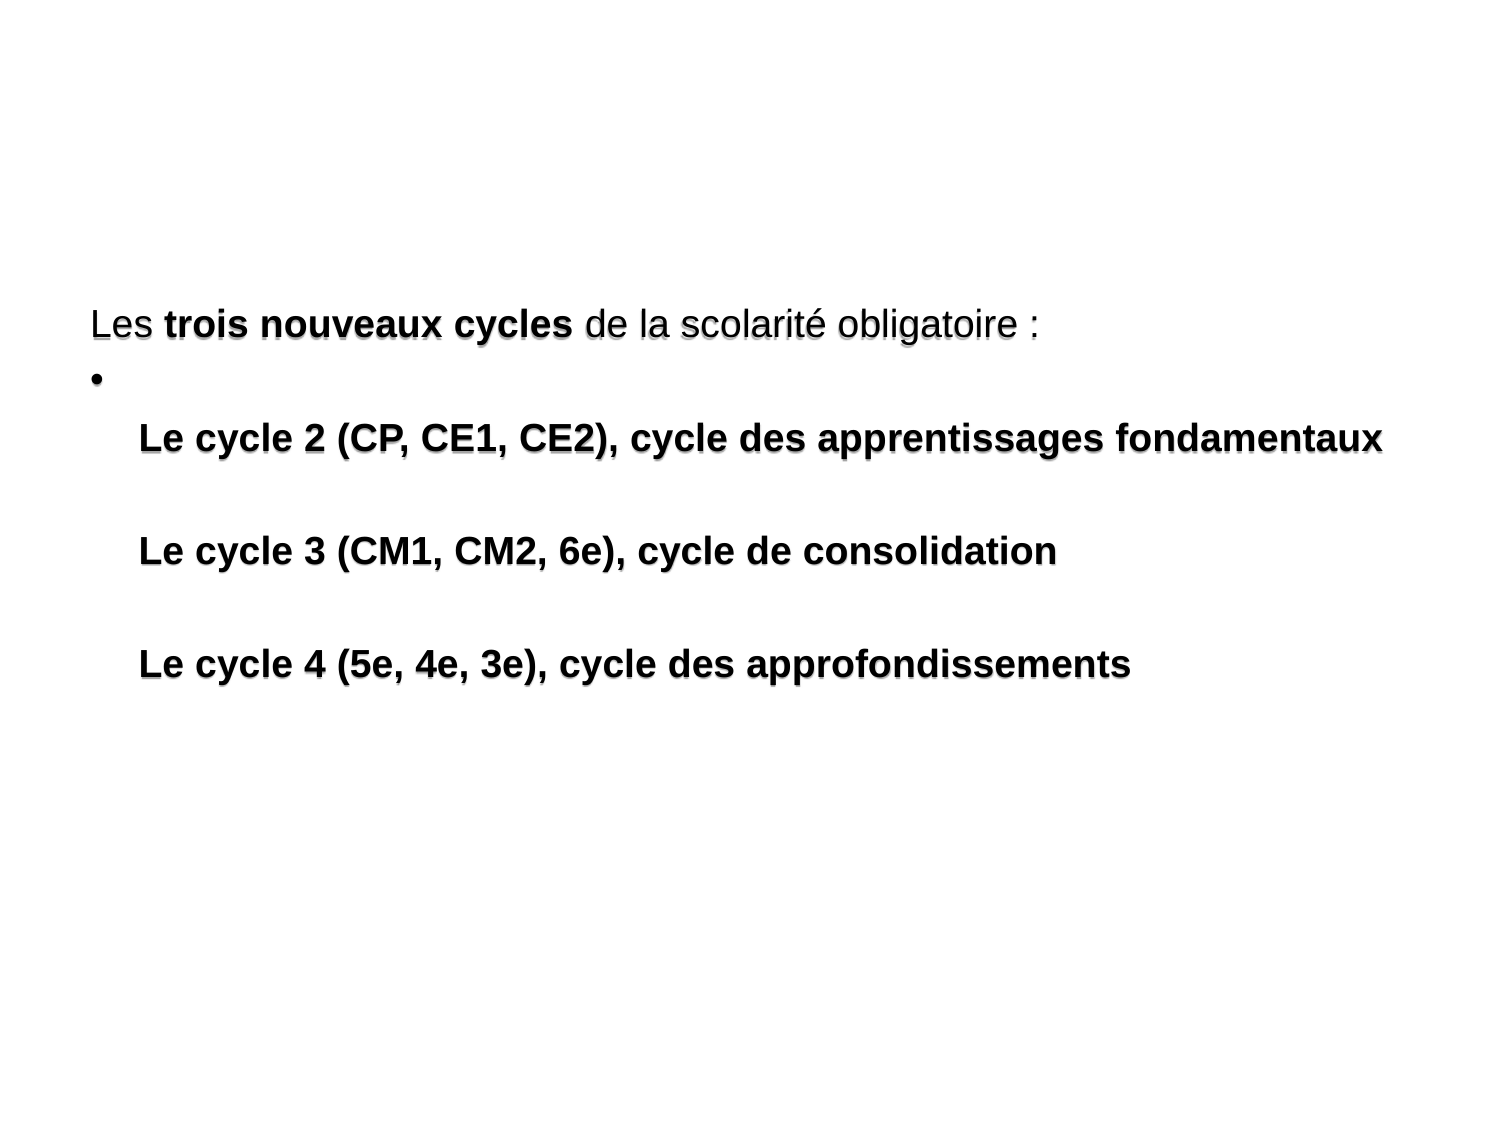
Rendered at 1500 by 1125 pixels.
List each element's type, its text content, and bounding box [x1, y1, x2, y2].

list Les trois nouveaux cycles de la scolarité obligatoire : Le cycle 2 (CP, CE1, CE2), cycle des apprentissages fondamentaux Le cycle 3 (CM1, CM2, 6e), cycle de consolidation Le cycle 4 (5e, 4e, 3e), cycle des approfondissements [75, 290, 1464, 700]
